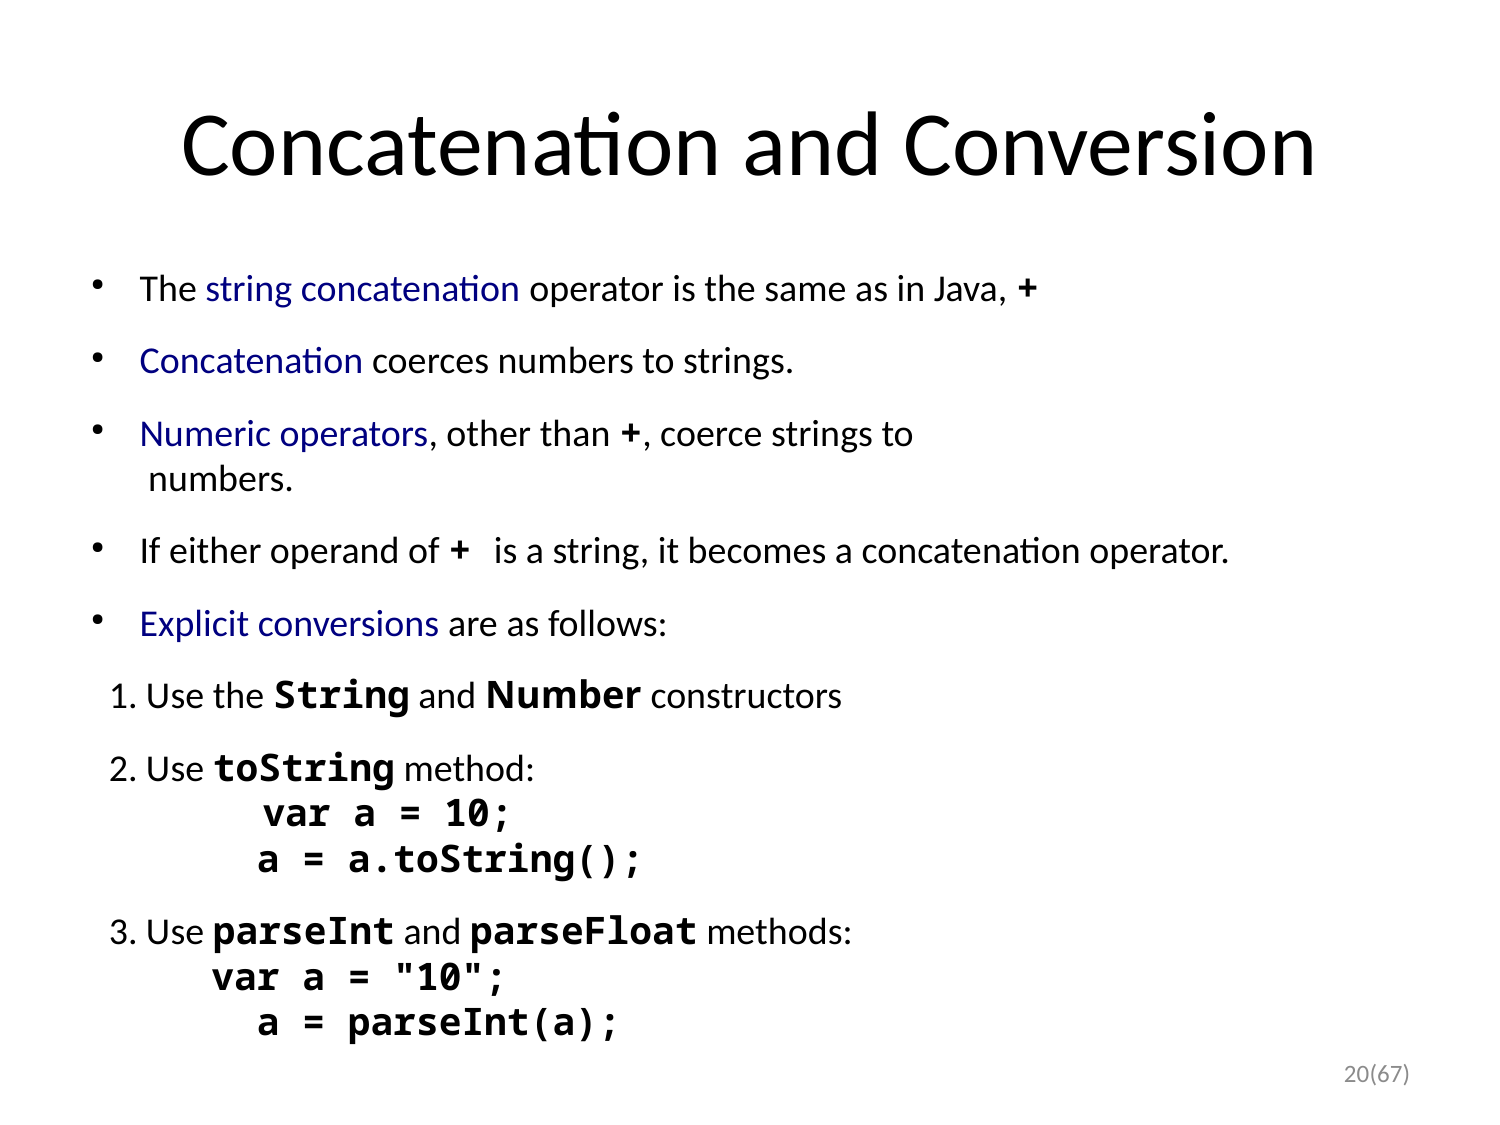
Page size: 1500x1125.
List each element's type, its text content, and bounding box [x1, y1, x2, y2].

list The string concatenation operator is the same as in Java, + Concatenation coerces numbers to strings. Numeric operators, other than +, coerce strings to numbers. If either operand of + is a string, it becomes a concatenation operator. Explicit conversions are as follows: 1. Use the String and Number constructors 2. Use toString method: var a = 10; a = a.toString(); 3. Use parseInt and parseFloat methods: var a = "10"; a = parseInt(a); [75, 263, 1471, 1051]
title Concatenation and Conversion [75, 45, 1425, 233]
